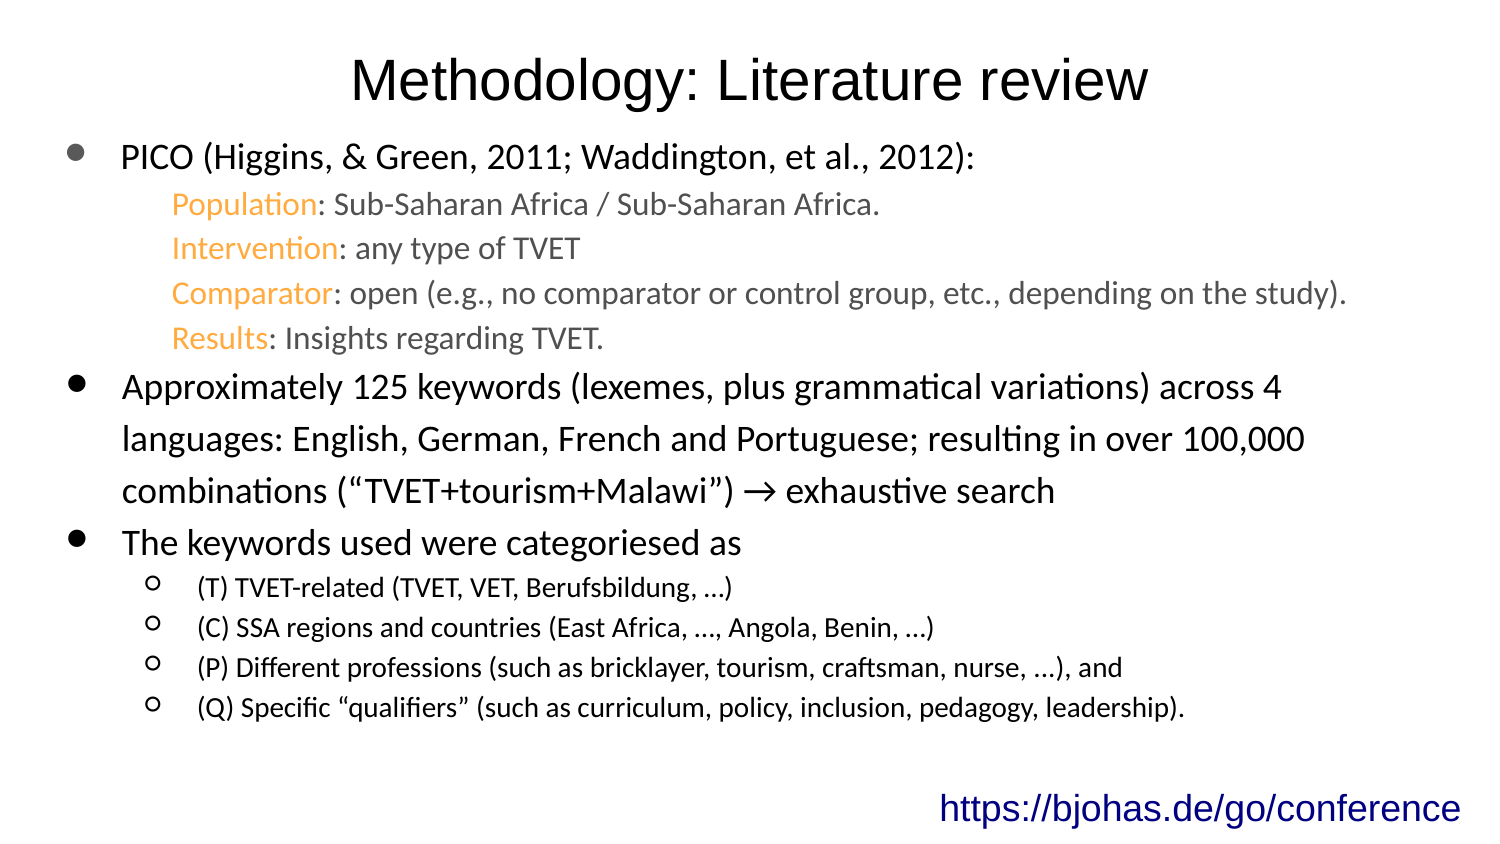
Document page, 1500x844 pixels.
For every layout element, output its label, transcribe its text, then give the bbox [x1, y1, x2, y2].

title Methodology: Literature review [51, 35, 1449, 116]
list PICO (Higgins, & Green, 2011; Waddington, et al., 2012): Population: Sub-Saharan Africa / Sub-Saharan Africa. Intervention: any type of TVET Comparator: open (e.g., no comparator or control group, etc., depending on the study). Results: Insights regarding TVET. Approximately 125 keywords (lexemes, plus grammatical variations) across 4 languages: English, German, French and Portuguese; resulting in over 100,000 combinations (“TVET+tourism+Malawi”) → exhaustive search The keywords used were categoriesed as (T) TVET-related (TVET, VET, Berufsbildung, …) (C) SSA regions and countries (East Africa, …, Angola, Benin, …) (P) Different professions (such as bricklayer, tourism, craftsman, nurse, ...), and (Q) Specific “qualifiers” (such as curriculum, policy, inclusion, pedagogy, leadership). [31, 116, 1449, 741]
